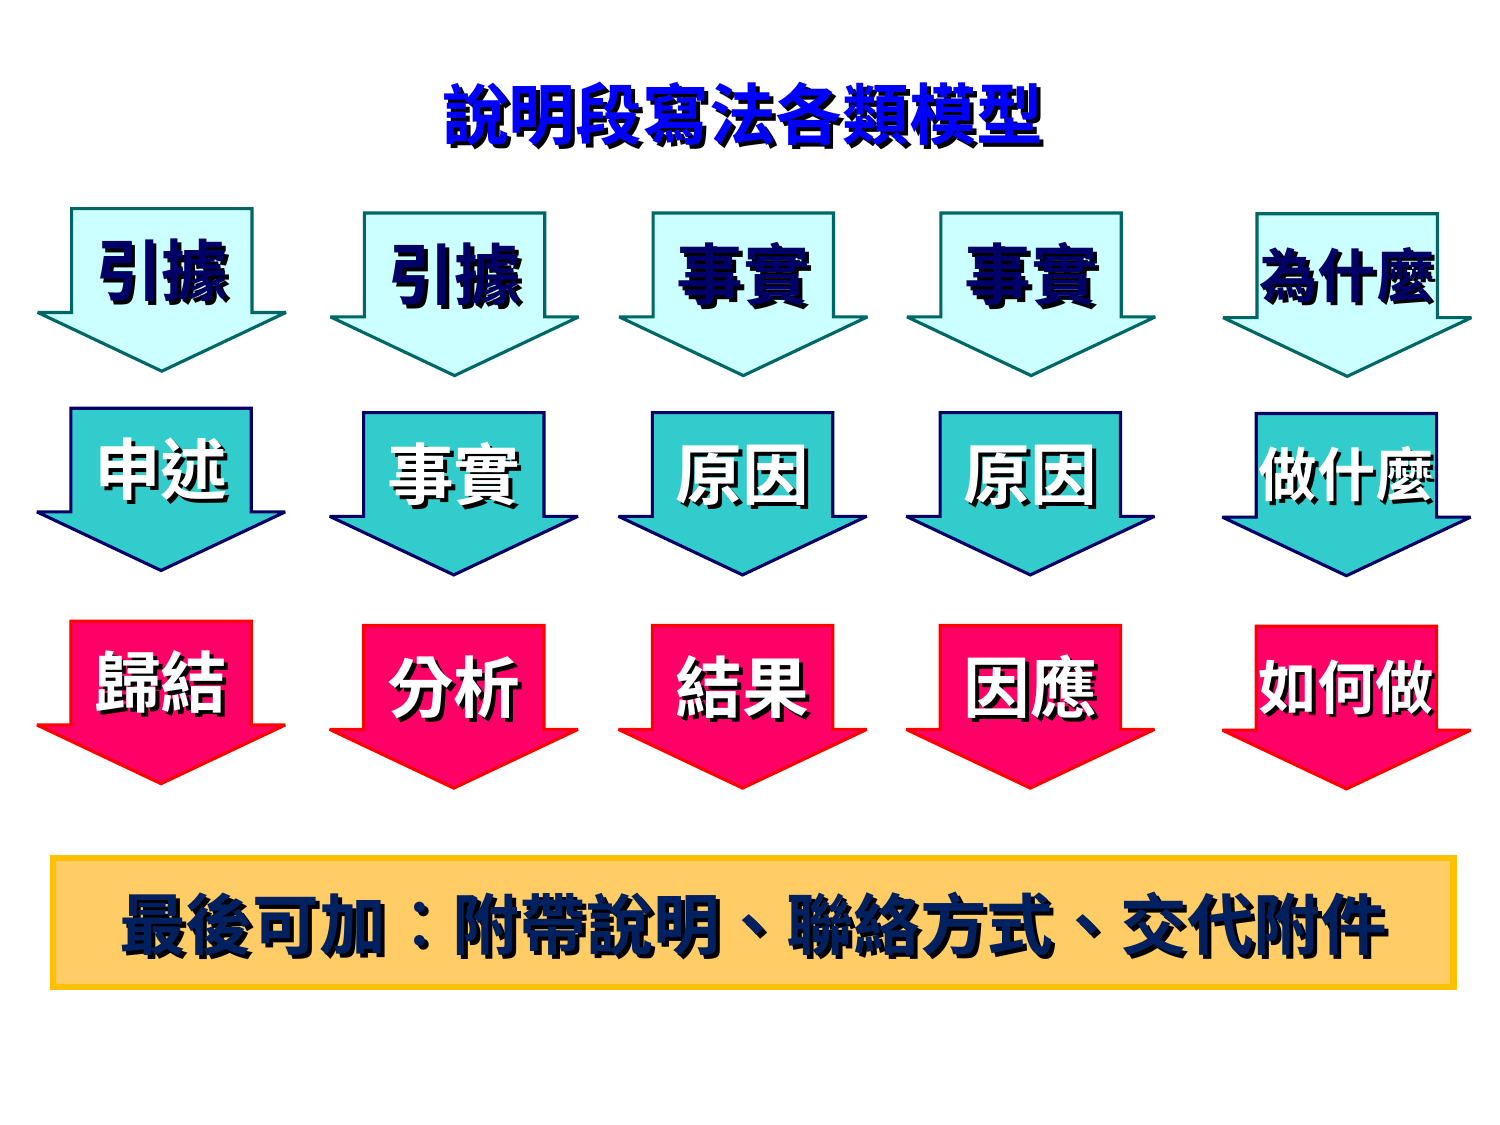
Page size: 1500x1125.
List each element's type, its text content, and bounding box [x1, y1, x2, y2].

text_box 分析 [329, 625, 578, 789]
text_box 事實 [329, 412, 578, 575]
text_box 歸結 [36, 621, 286, 784]
text_box 引據 [37, 208, 286, 372]
text_box 結果 [618, 625, 867, 789]
text_box 事實 [907, 213, 1156, 376]
text_box 因應 [906, 625, 1155, 789]
text_box 引據 [330, 213, 579, 376]
text_box 事實 [619, 213, 868, 376]
text_box 申述 [36, 408, 286, 571]
text_box 說明段寫法各類模型 [317, 34, 1168, 191]
text_box 為什麼 [1223, 213, 1472, 377]
text_box 原因 [618, 412, 867, 575]
text_box 最後可加︰附帶說明、聯絡方式、交代附件 [53, 858, 1453, 987]
text_box 原因 [906, 412, 1155, 575]
text_box 做什麼 [1222, 413, 1471, 576]
text_box 如何做 [1222, 626, 1471, 789]
